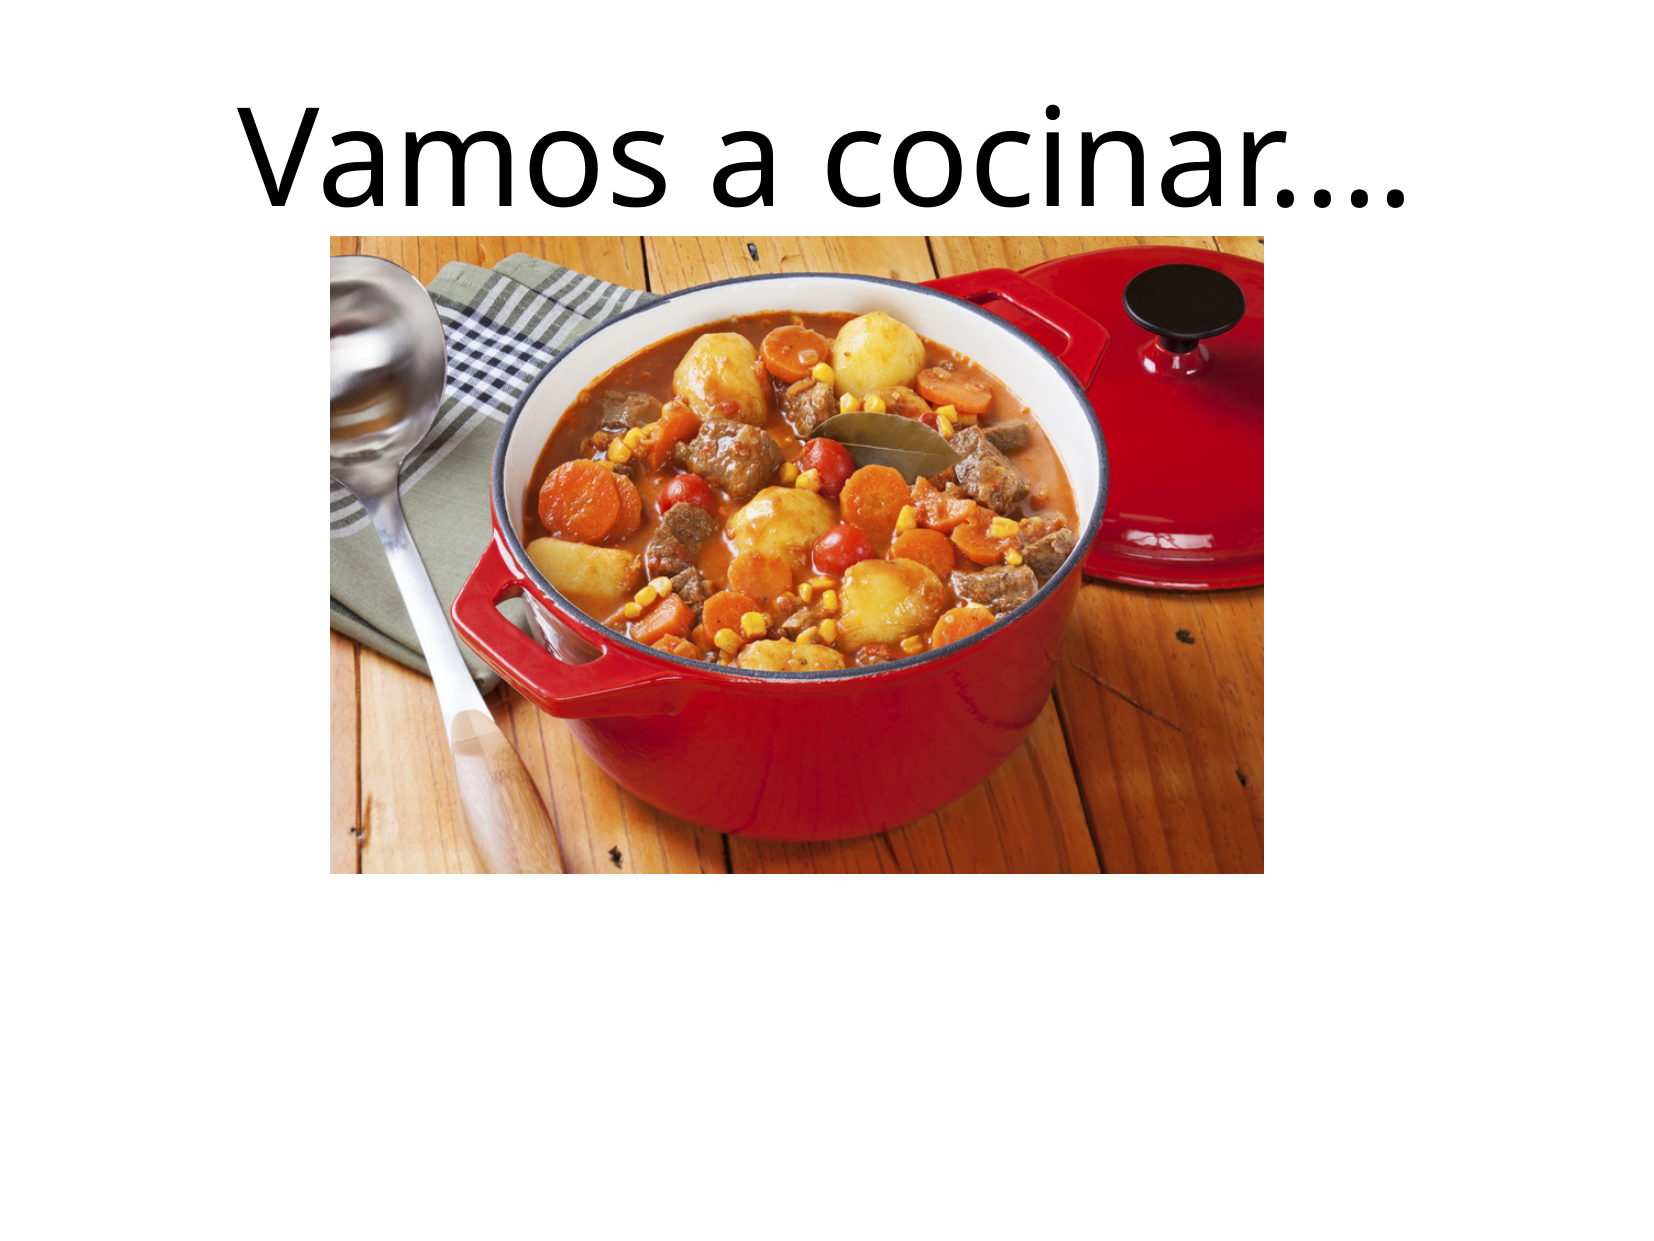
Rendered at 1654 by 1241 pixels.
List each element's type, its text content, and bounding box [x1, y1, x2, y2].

picture [330, 236, 1264, 875]
title Vamos a cocinar.... [82, 26, 1571, 280]
